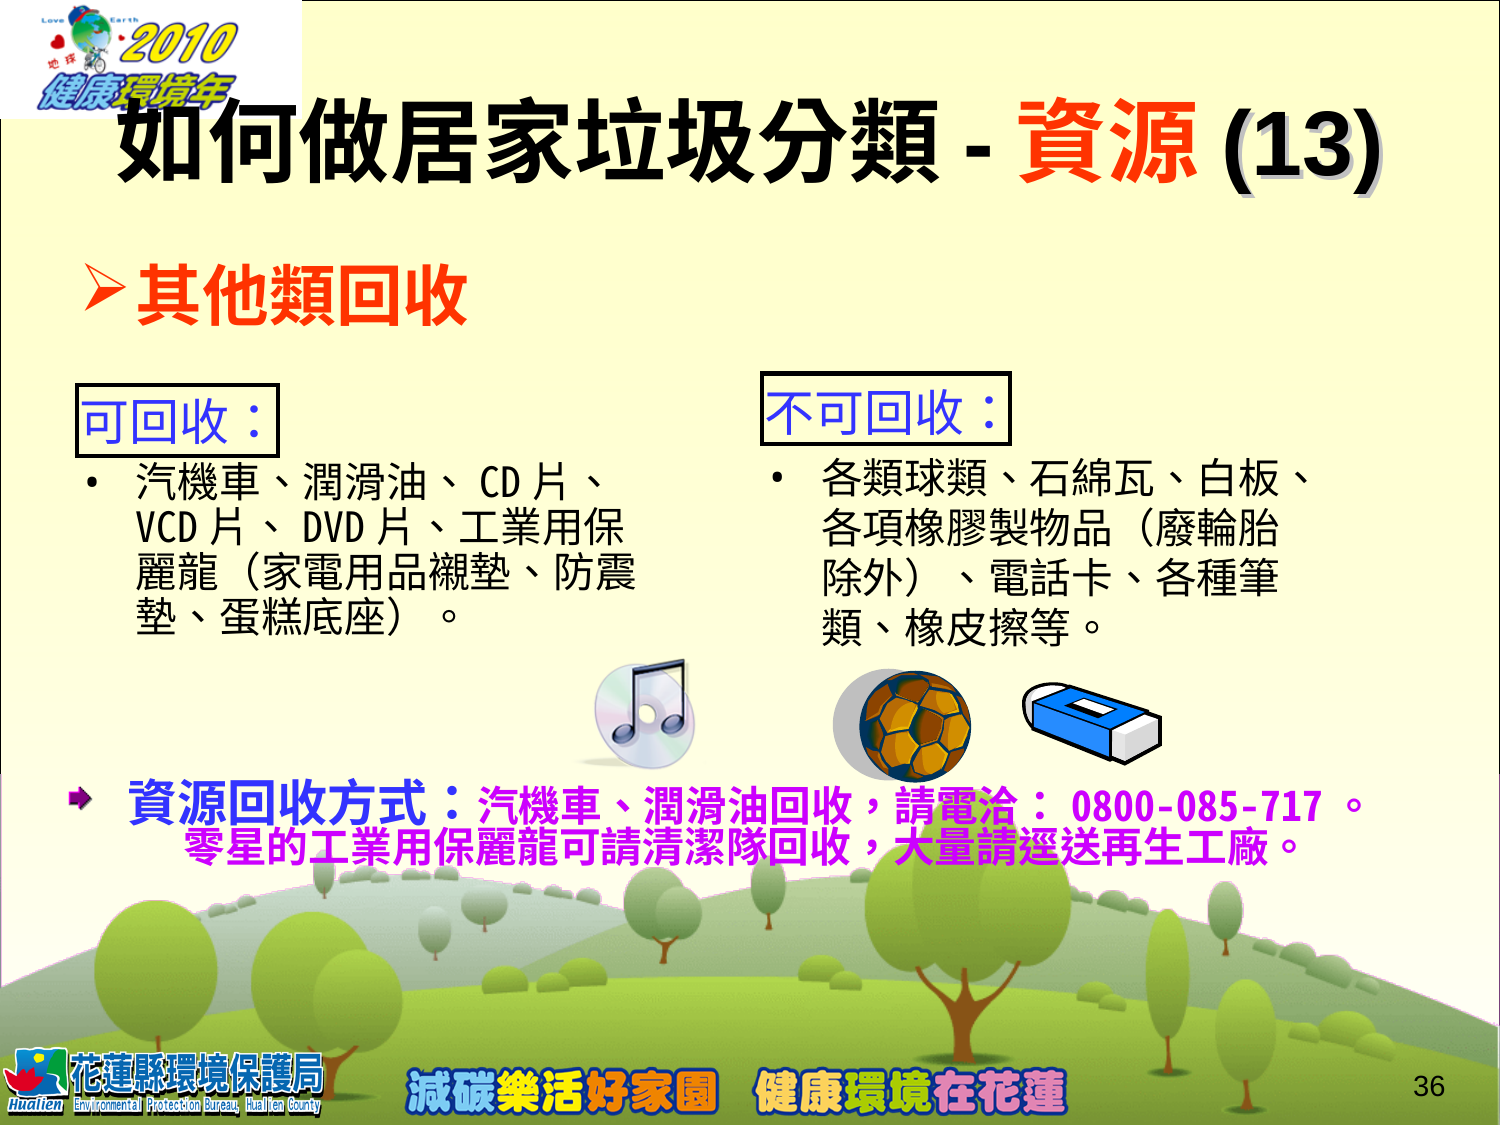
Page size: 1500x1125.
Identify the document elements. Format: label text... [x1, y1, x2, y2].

picture [560, 621, 729, 791]
text_box [76, 385, 278, 457]
text_box 其他類回收 可回收： 汽機車、潤滑油、CD片、VCD片、DVD片、工業用保麗龍（家電用品襯墊、防震墊、蛋糕底座）。 [64, 255, 656, 728]
title 如何做居家垃圾分類-資源(13) [75, 45, 1426, 233]
picture [1021, 680, 1162, 766]
text_box 資源回收方式：汽機車、潤滑油回收，請電洽：0800-085-717。零星的工業用保麗龍可請清潔隊回收，大量請逕送再生工廠。 [112, 774, 1365, 917]
picture [0, 774, 1500, 1125]
picture [0, 0, 302, 119]
text_box [761, 373, 1010, 445]
picture [832, 668, 972, 783]
text_box 不可回收： 各類球類、石綿瓦、白板、各項橡膠製物品（廢輪胎除外）、電話卡、各種筆類、橡皮擦等。 [750, 373, 1318, 658]
